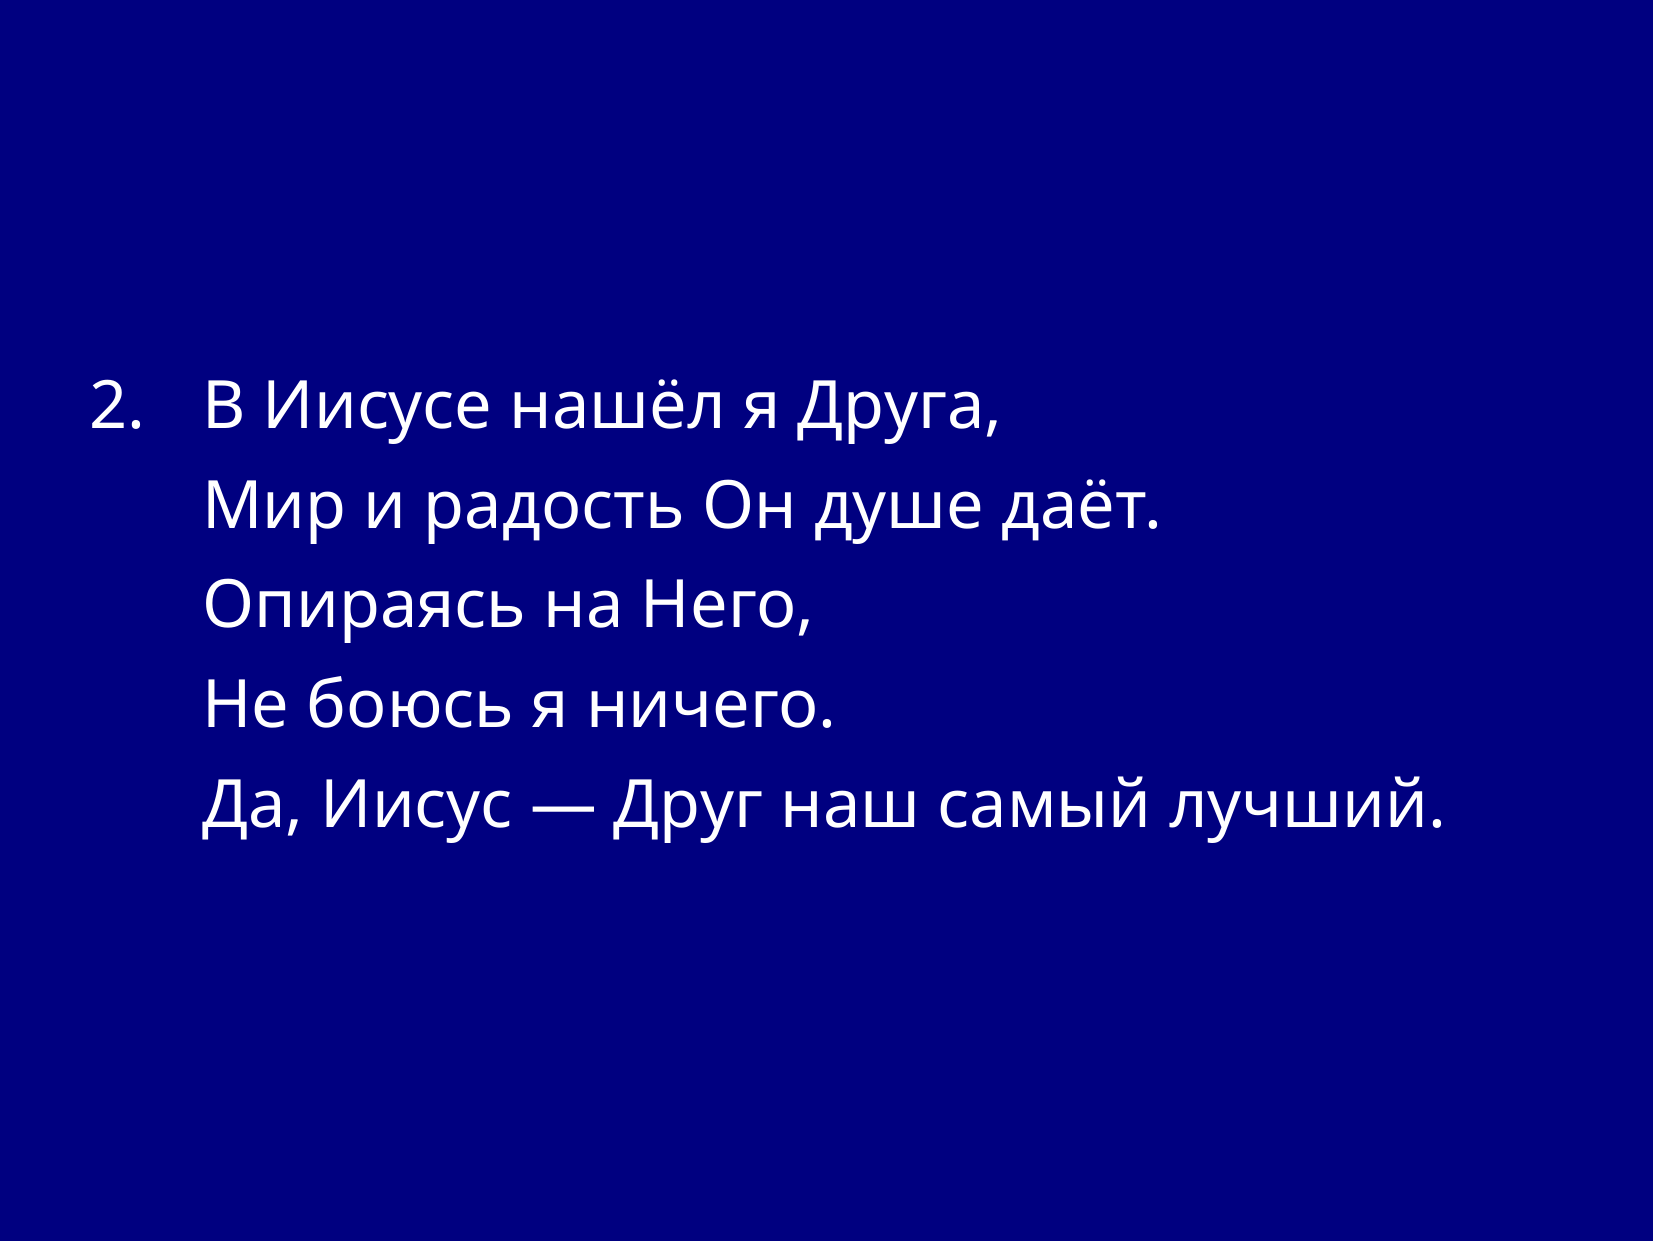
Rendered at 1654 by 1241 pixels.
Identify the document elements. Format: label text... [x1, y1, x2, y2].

text_box 2. В Иисусе нашёл я Друга, Мир и радость Он душе даёт. Опираясь на Него, Не боюсь я ничего. Да, Иисус — Друг наш самый лучший. [75, 150, 1576, 1163]
